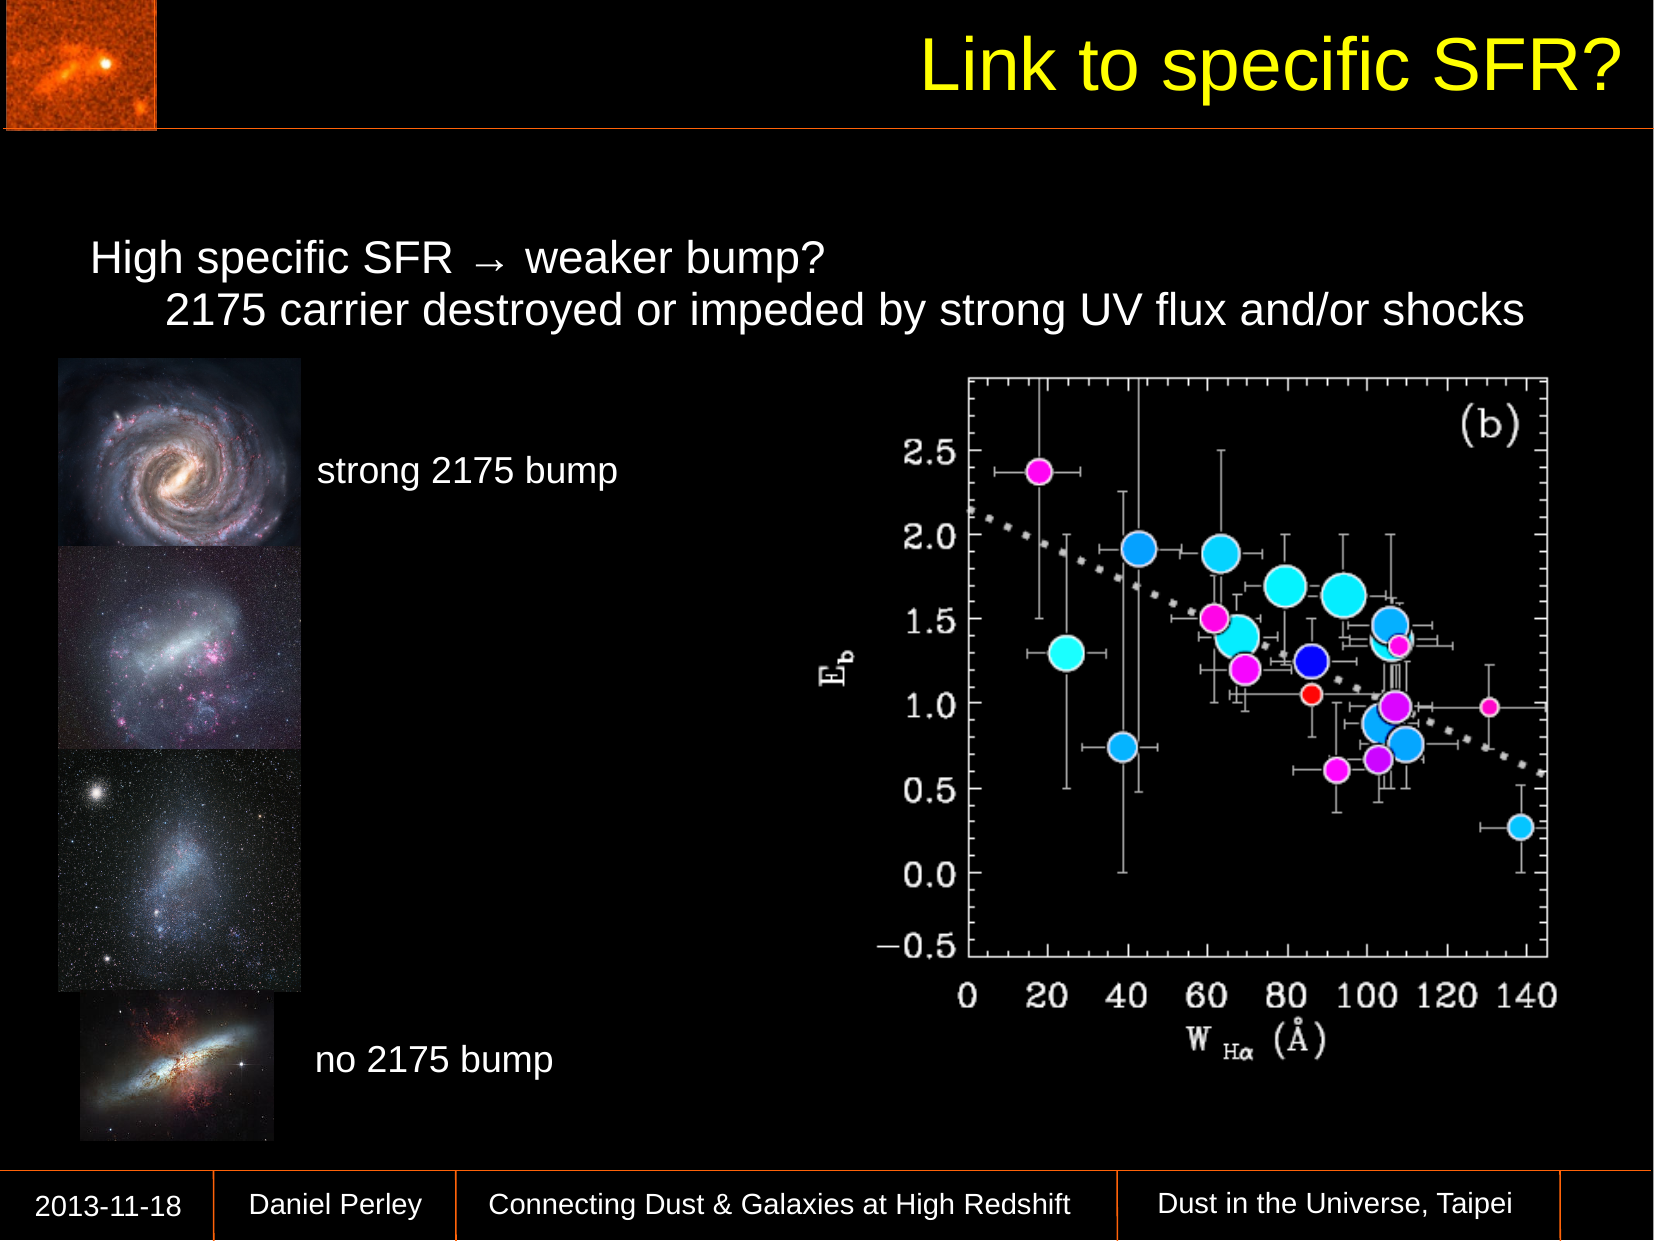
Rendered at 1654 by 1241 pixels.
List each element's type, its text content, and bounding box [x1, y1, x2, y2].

picture [58, 358, 301, 1141]
text_box High specific SFR → weaker bump? 2175 carrier destroyed or impeded by strong UV flux and/or shocks [75, 225, 1651, 343]
picture [7, 0, 154, 128]
text_box no 2175 bump [300, 1030, 713, 1088]
title Link to specific SFR? [187, 21, 1624, 108]
text_box strong 2175 bump [302, 442, 715, 499]
picture [807, 369, 1569, 1068]
